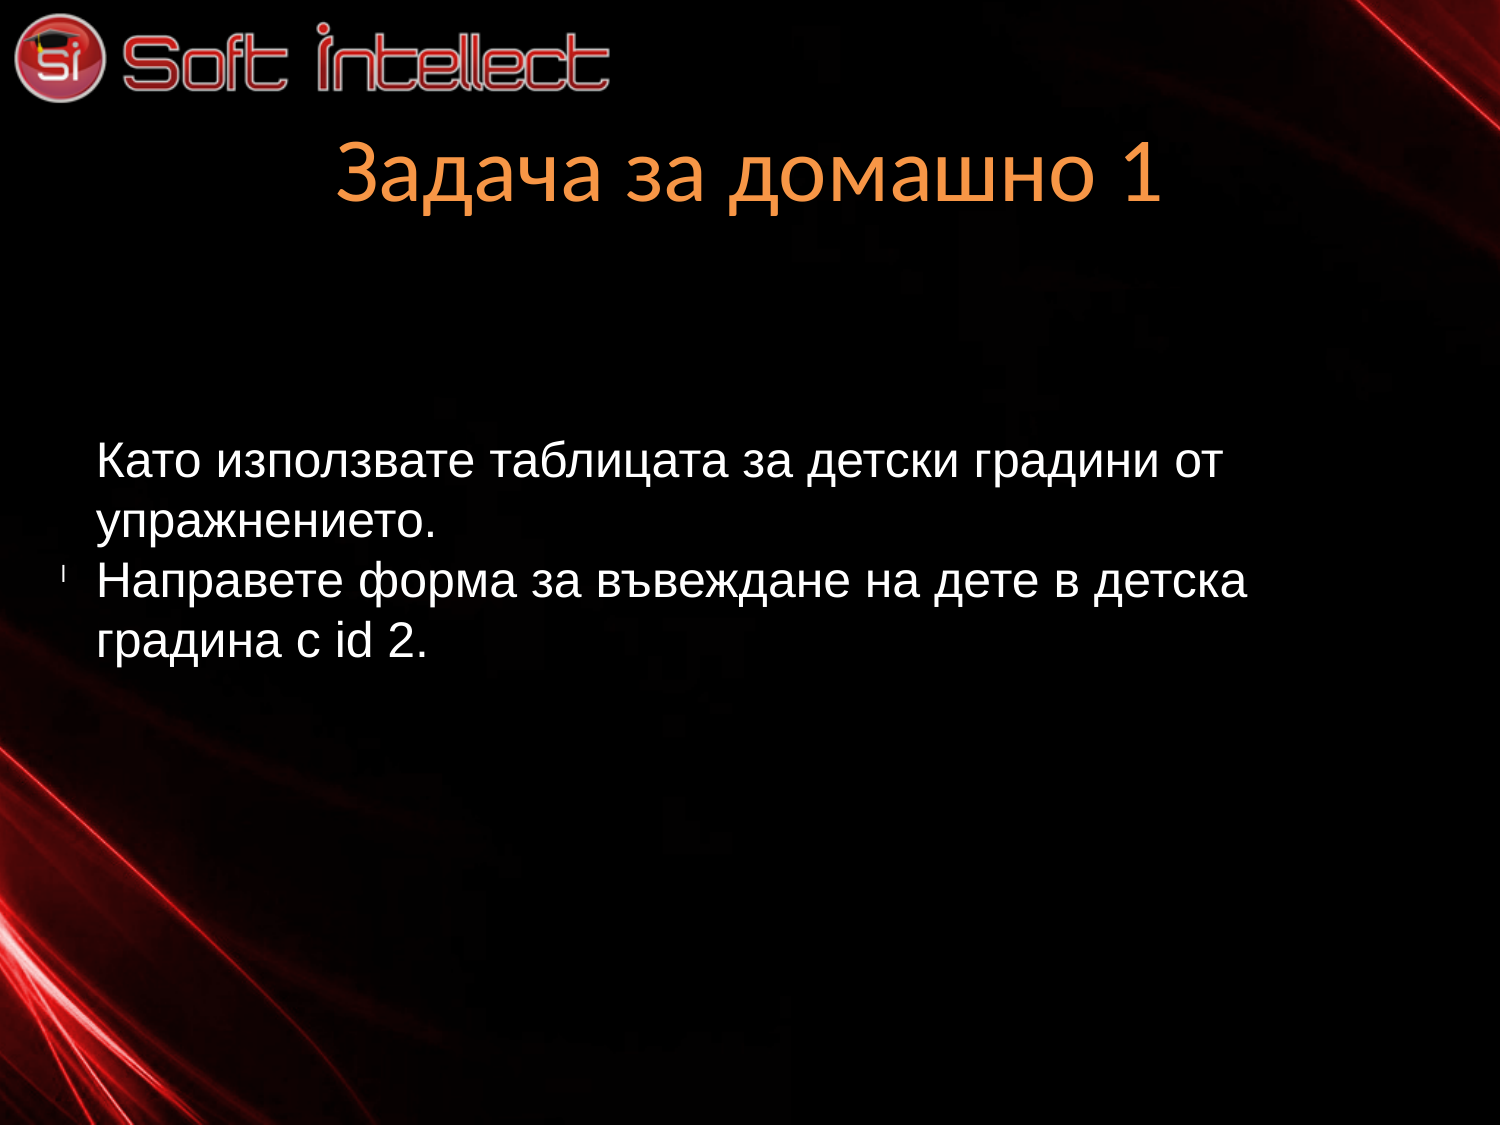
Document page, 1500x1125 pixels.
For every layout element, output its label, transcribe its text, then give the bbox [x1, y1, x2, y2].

text_box Като използвате таблицата за детски градини от упражнението. Направете форма за въвеждане на дете в детска градина с id 2. [45, 419, 1455, 660]
picture [0, 0, 1500, 1125]
text_box Задача за домашно 1 [75, 71, 1425, 259]
